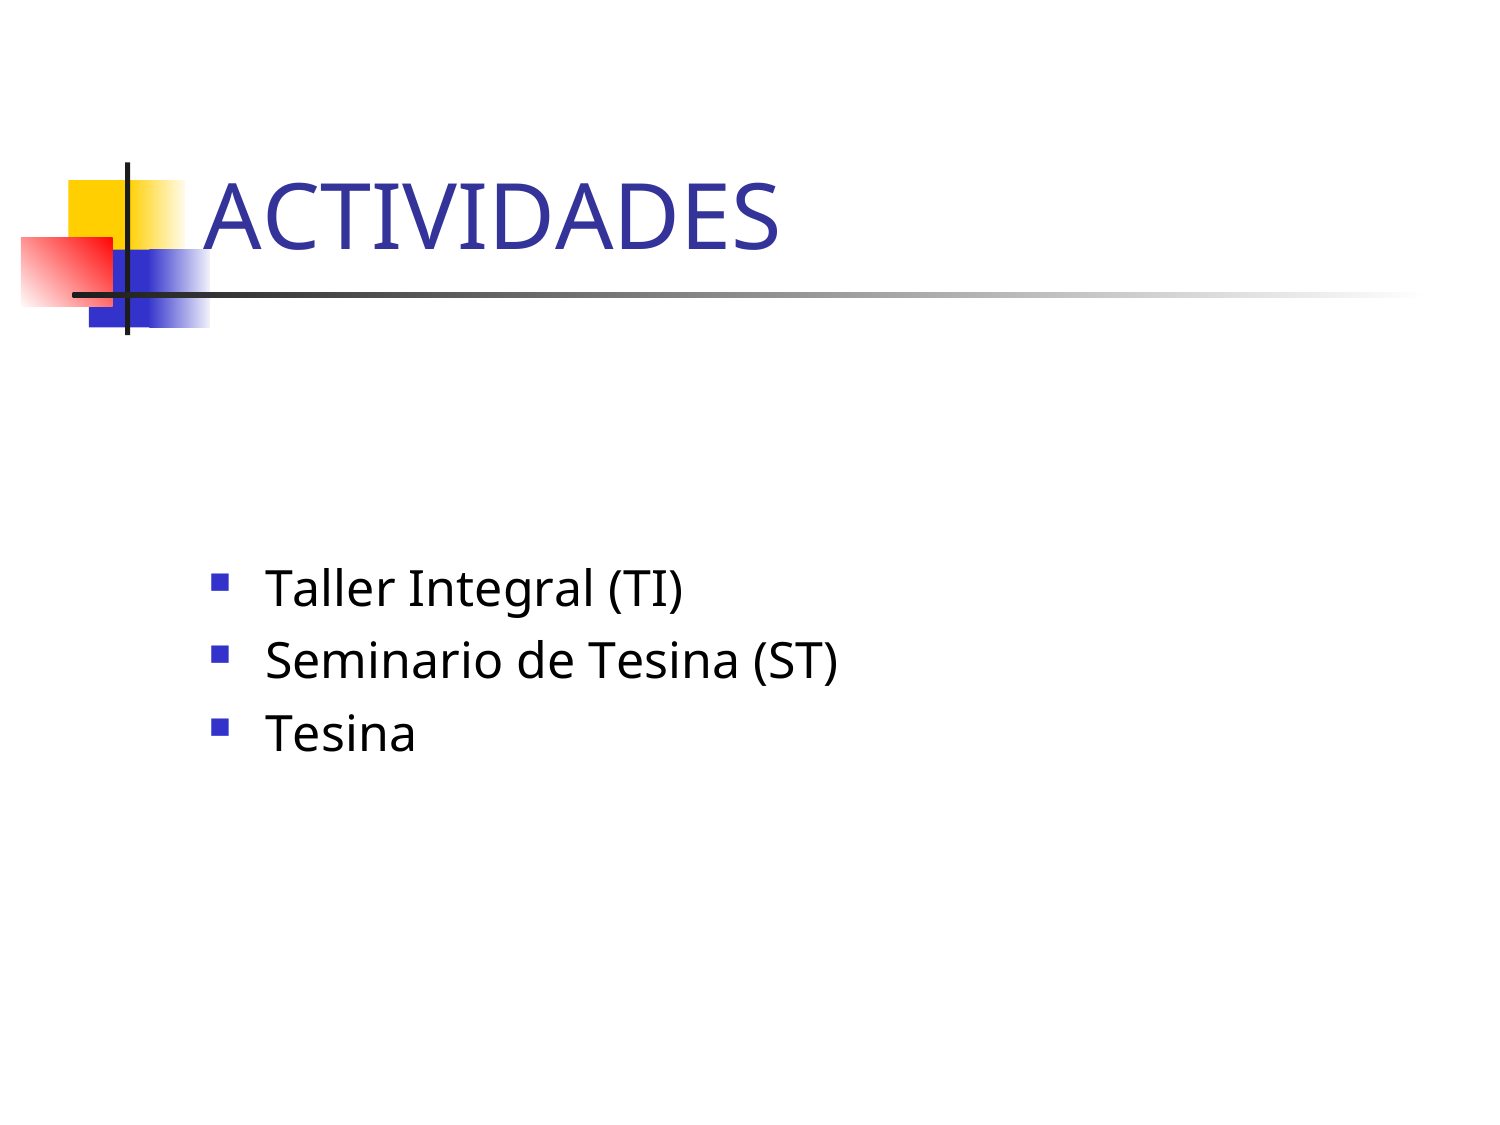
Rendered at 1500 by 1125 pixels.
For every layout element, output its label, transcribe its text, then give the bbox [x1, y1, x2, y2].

title ACTIVIDADES [188, 35, 1468, 276]
list Taller Integral (TI) Seminario de Tesina (ST) Tesina [193, 331, 1469, 1007]
